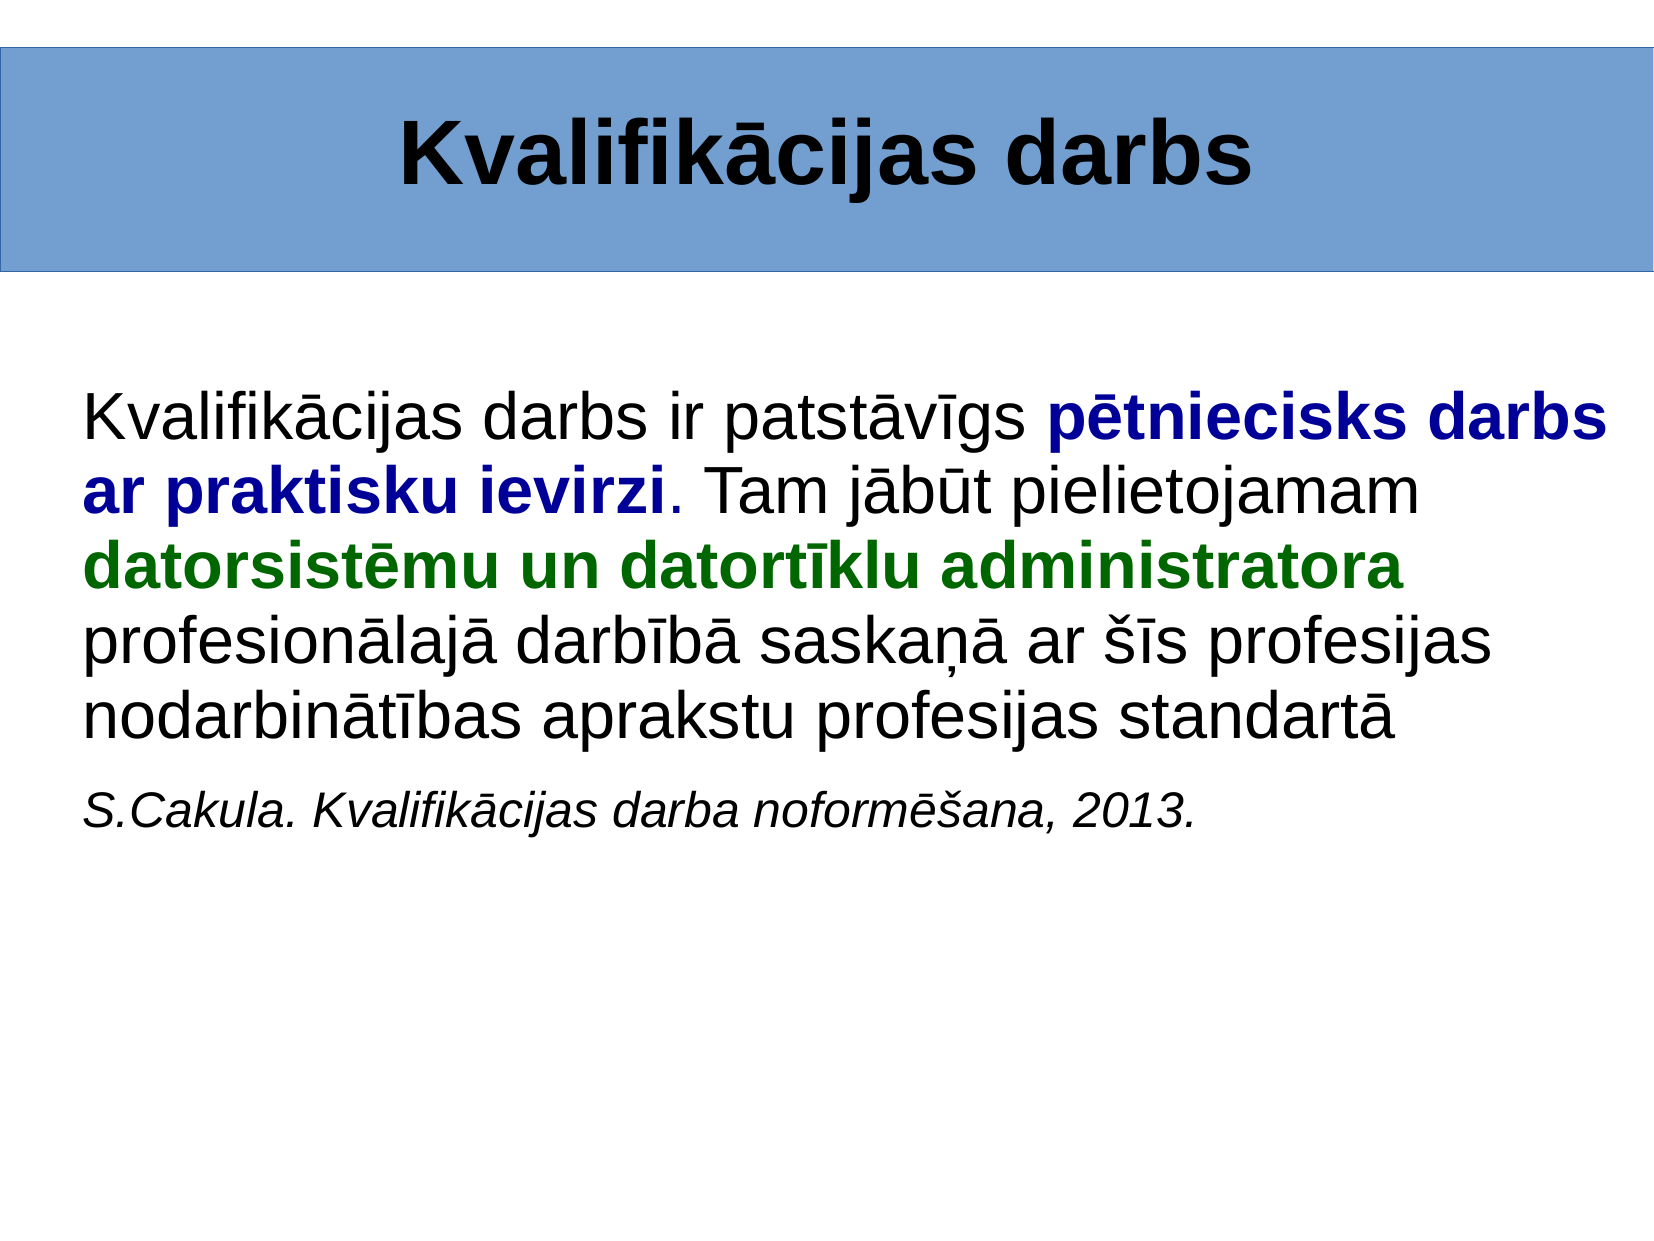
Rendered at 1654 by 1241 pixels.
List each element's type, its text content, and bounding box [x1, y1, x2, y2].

text_box [0, 47, 1654, 272]
list Kvalifikācijas darbs ir patstāvīgs pētniecisks darbs ar praktisku ievirzi. Tam jābūt pielietojamam datorsistēmu un datortīklu administratora profesionālajā darbībā saskaņā ar šīs profesijas nodarbinātības aprakstu profesijas standartā S.Cakula. Kvalifikācijas darba noformēšana, 2013. [82, 378, 1619, 1099]
title Kvalifikācijas darbs [82, 49, 1571, 257]
